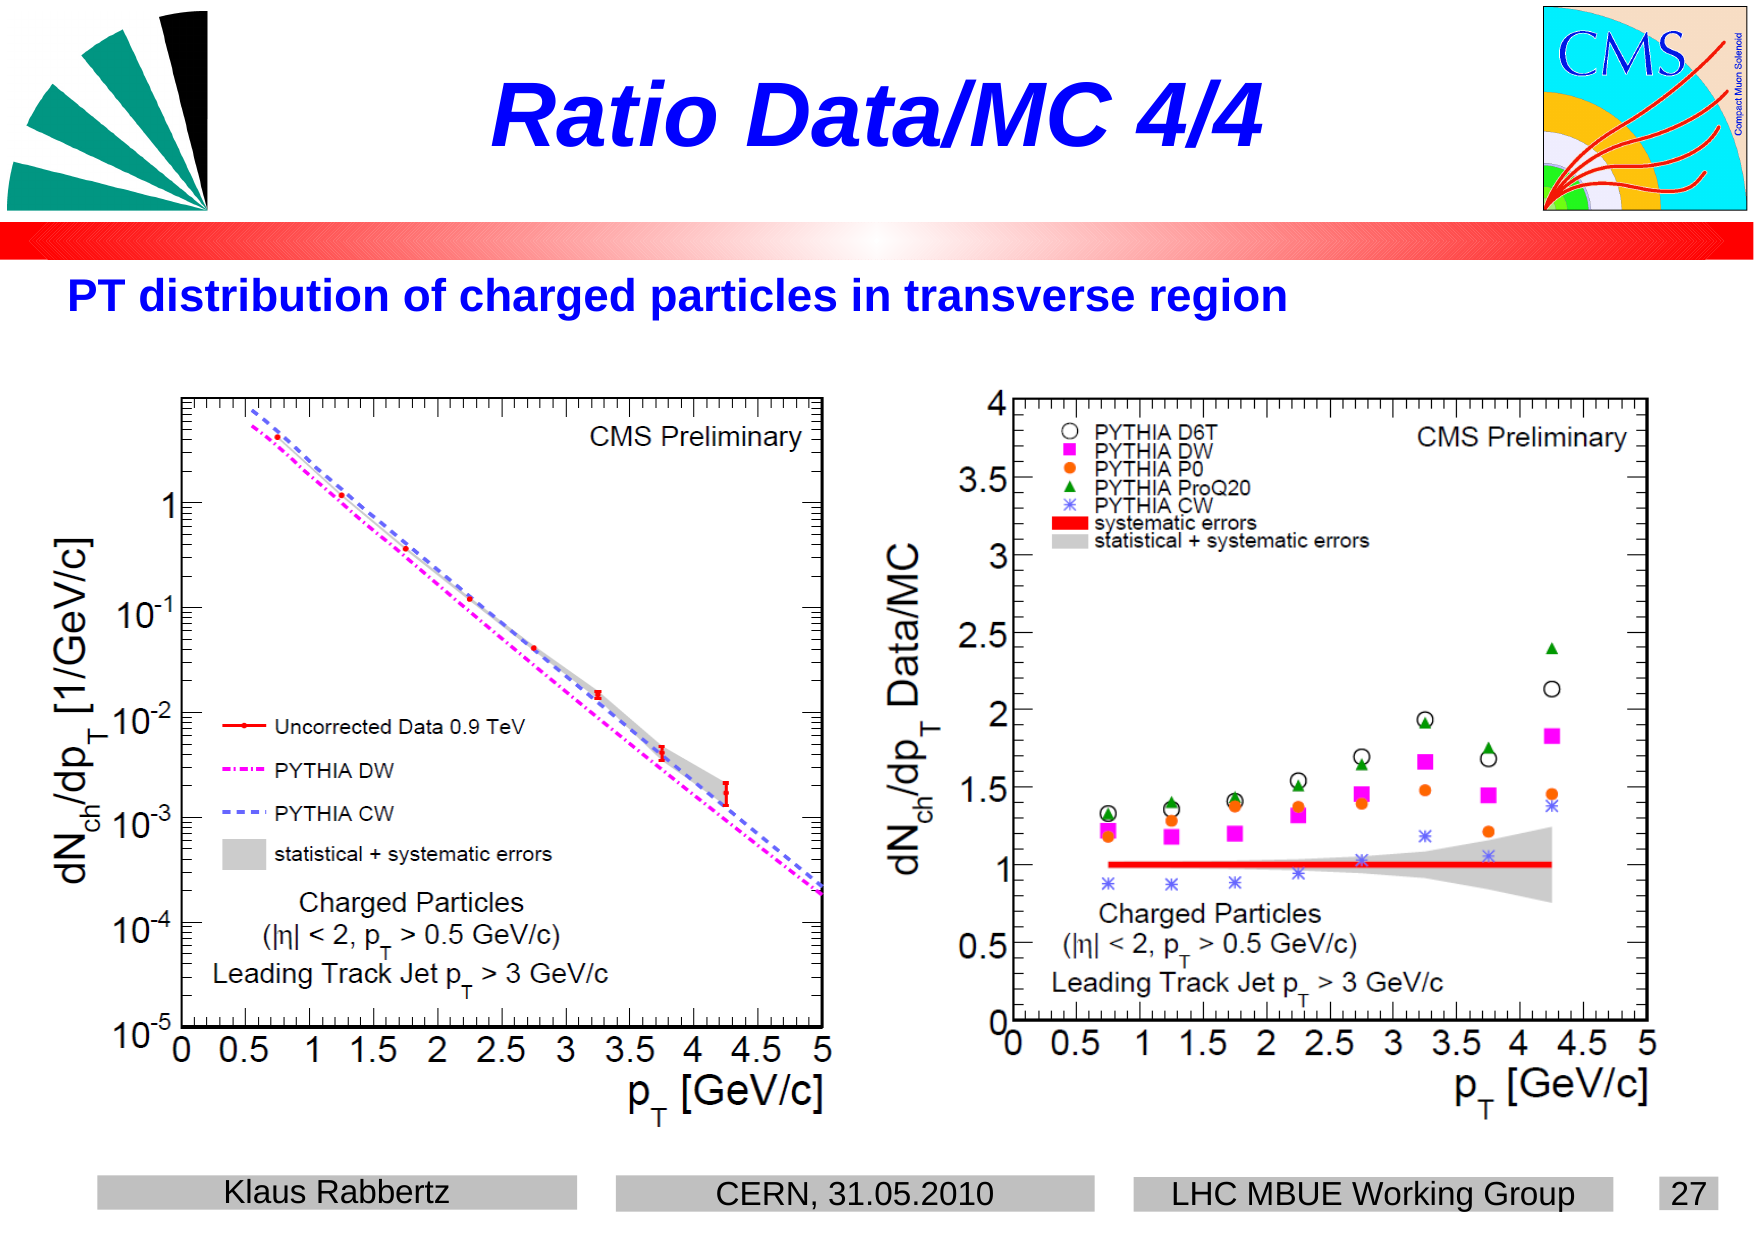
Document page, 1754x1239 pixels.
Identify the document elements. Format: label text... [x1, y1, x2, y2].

text_box PT distribution of charged particles in transverse region [55, 258, 1302, 334]
title Ratio Data/MC 4/4 [220, 27, 1536, 202]
picture [7, 11, 208, 213]
picture [40, 393, 843, 1135]
picture [1542, 5, 1748, 211]
picture [866, 381, 1659, 1124]
